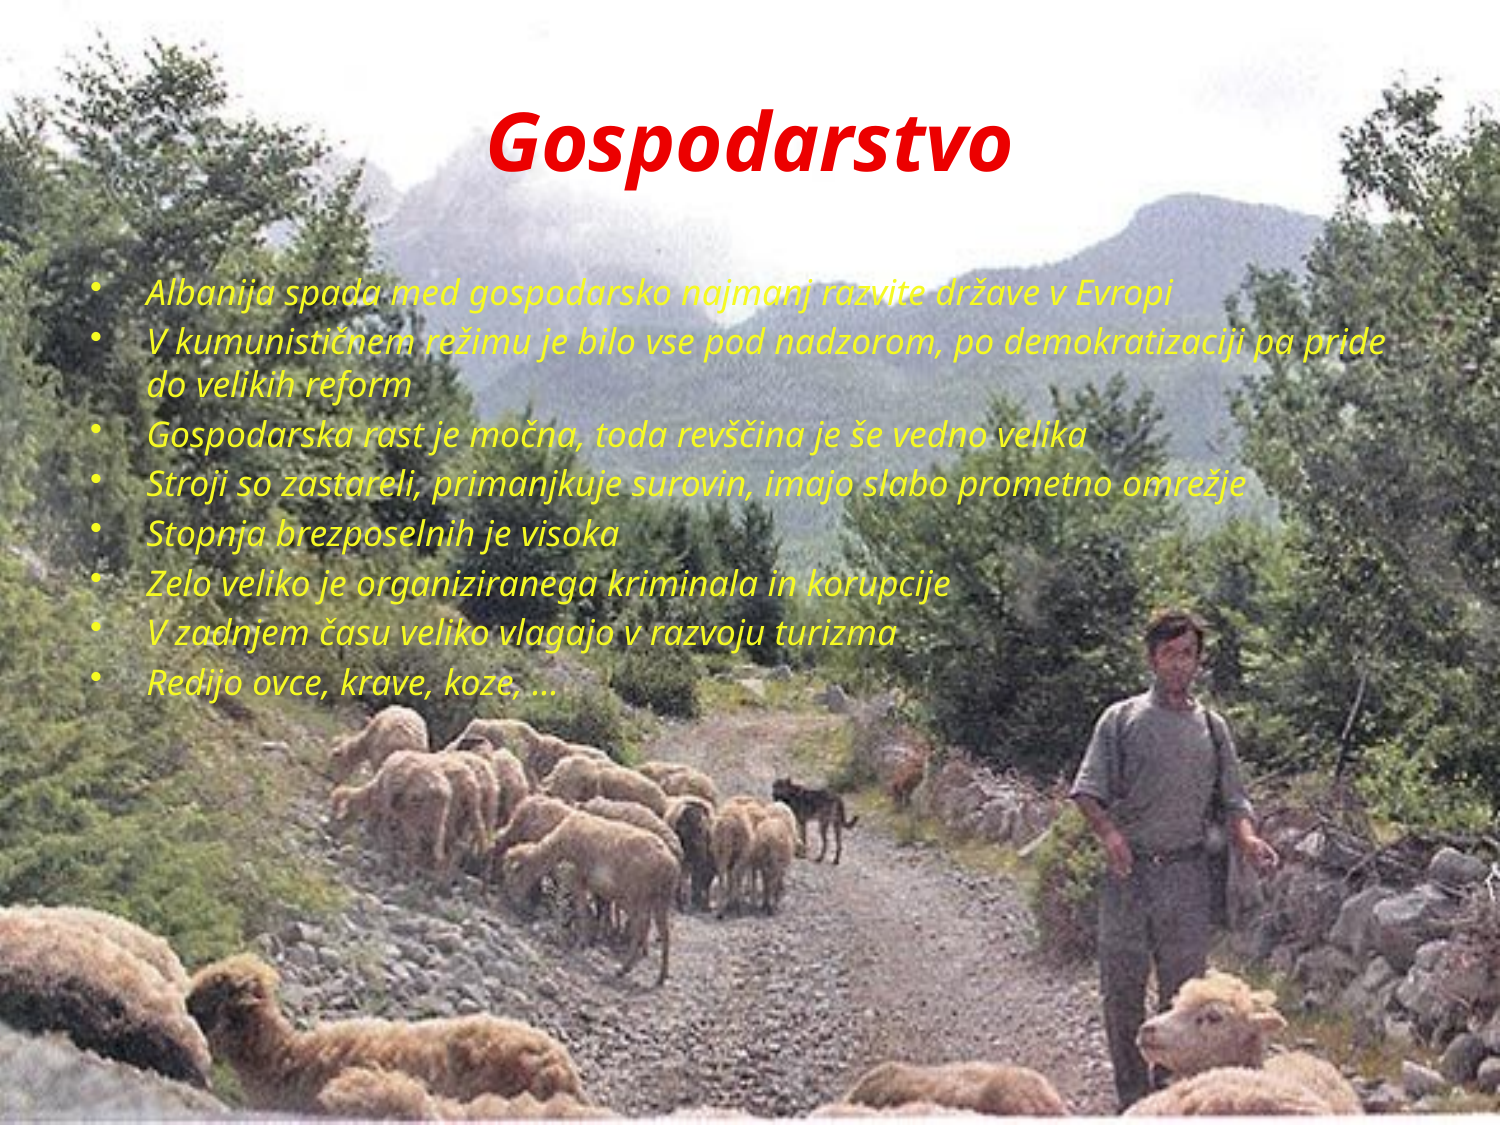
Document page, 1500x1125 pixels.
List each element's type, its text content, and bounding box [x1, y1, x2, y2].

picture [0, 0, 1500, 1125]
list Albanija spada med gospodarsko najmanj razvite države v Evropi V kumunističnem režimu je bilo vse pod nadzorom, po demokratizaciji pa pride do velikih reform Gospodarska rast je močna, toda revščina je še vedno velika Stroji so zastareli, primanjkuje surovin, imajo slabo prometno omrežje Stopnja brezposelnih je visoka Zelo veliko je organiziranega kriminala in korupcije V zadnjem času veliko vlagajo v razvoju turizma Redijo ovce, krave, koze, ... [75, 262, 1425, 1005]
title Gospodarstvo [75, 45, 1425, 233]
